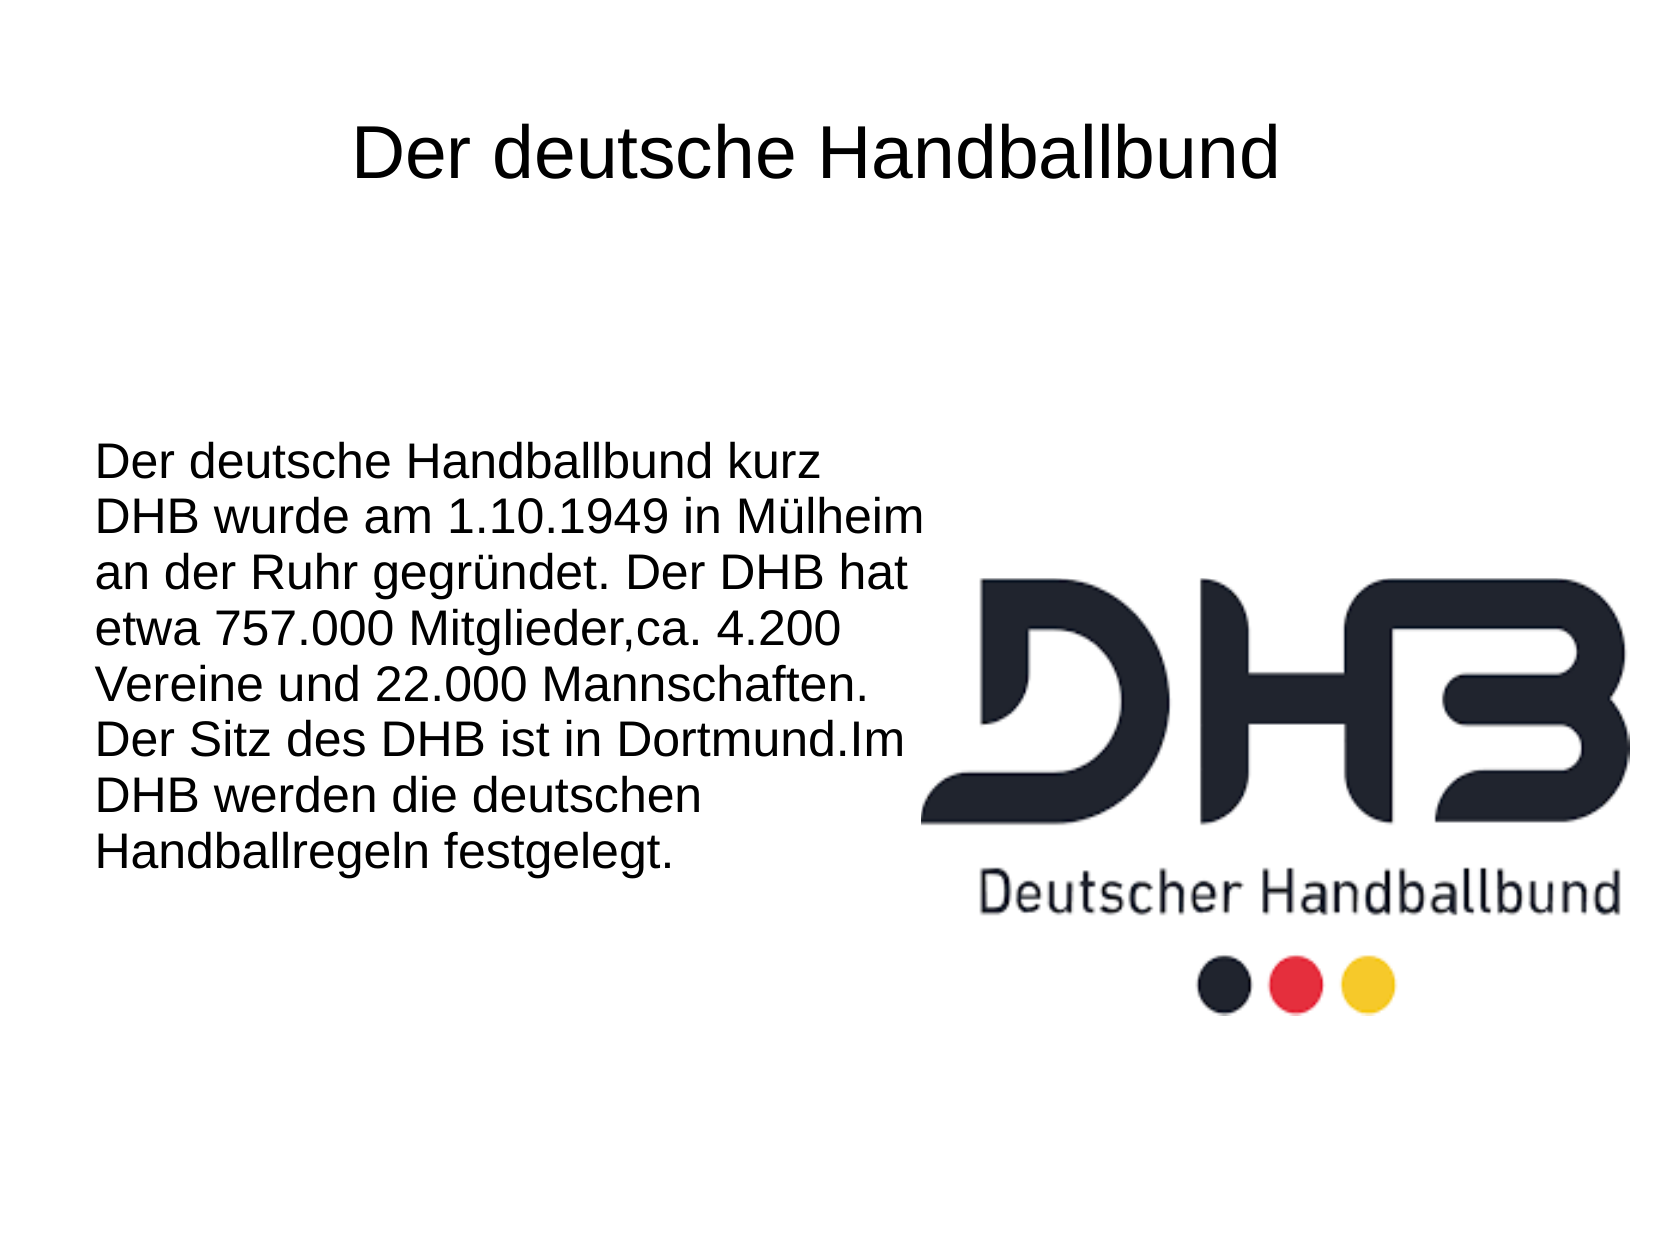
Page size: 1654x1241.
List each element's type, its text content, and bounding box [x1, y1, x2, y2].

picture [921, 578, 1630, 1016]
subtitle Der deutsche Handballbund kurz DHB wurde am 1.10.1949 in Mülheim an der Ruhr gegründet. Der DHB hat etwa 757.000 Mitglieder,ca. 4.200 Vereine und 22.000 Mannschaften. Der Sitz des DHB ist in Dortmund.Im DHB werden die deutschen Handballregeln festgelegt. [94, 296, 934, 1016]
text_box [94, 296, 839, 603]
title Der deutsche Handballbund [82, 49, 1571, 257]
